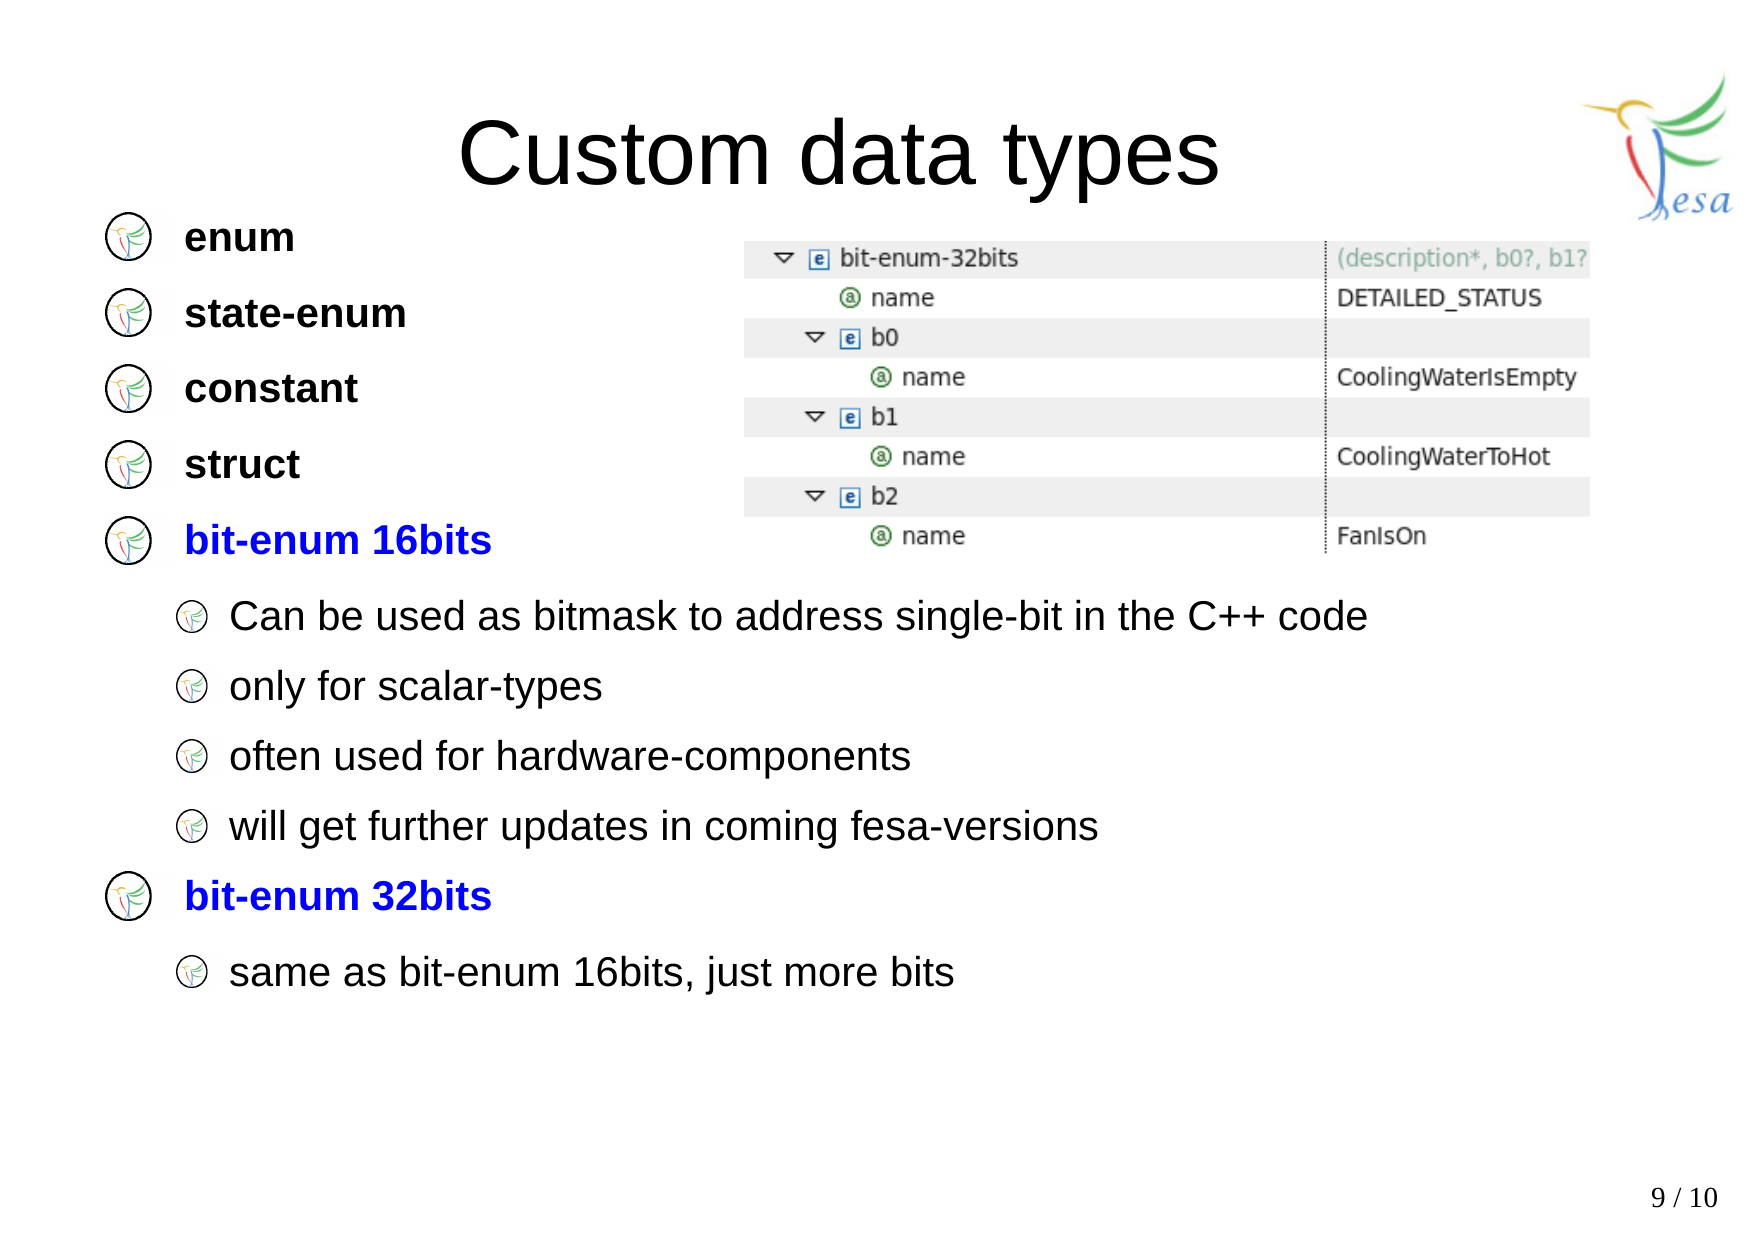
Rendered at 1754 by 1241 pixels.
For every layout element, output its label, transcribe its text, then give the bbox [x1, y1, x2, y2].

picture [1590, 64, 1736, 222]
picture [744, 241, 1590, 556]
title Custom data types [90, 49, 1590, 213]
list enum state-enum constant struct bit-enum 16bits Can be used as bitmask to address single-bit in the C++ code only for scalar-types often used for hardware-components will get further updates in coming fesa-versions bit-enum 32bits same as bit-enum 16bits, just more bits [87, 213, 1636, 1201]
